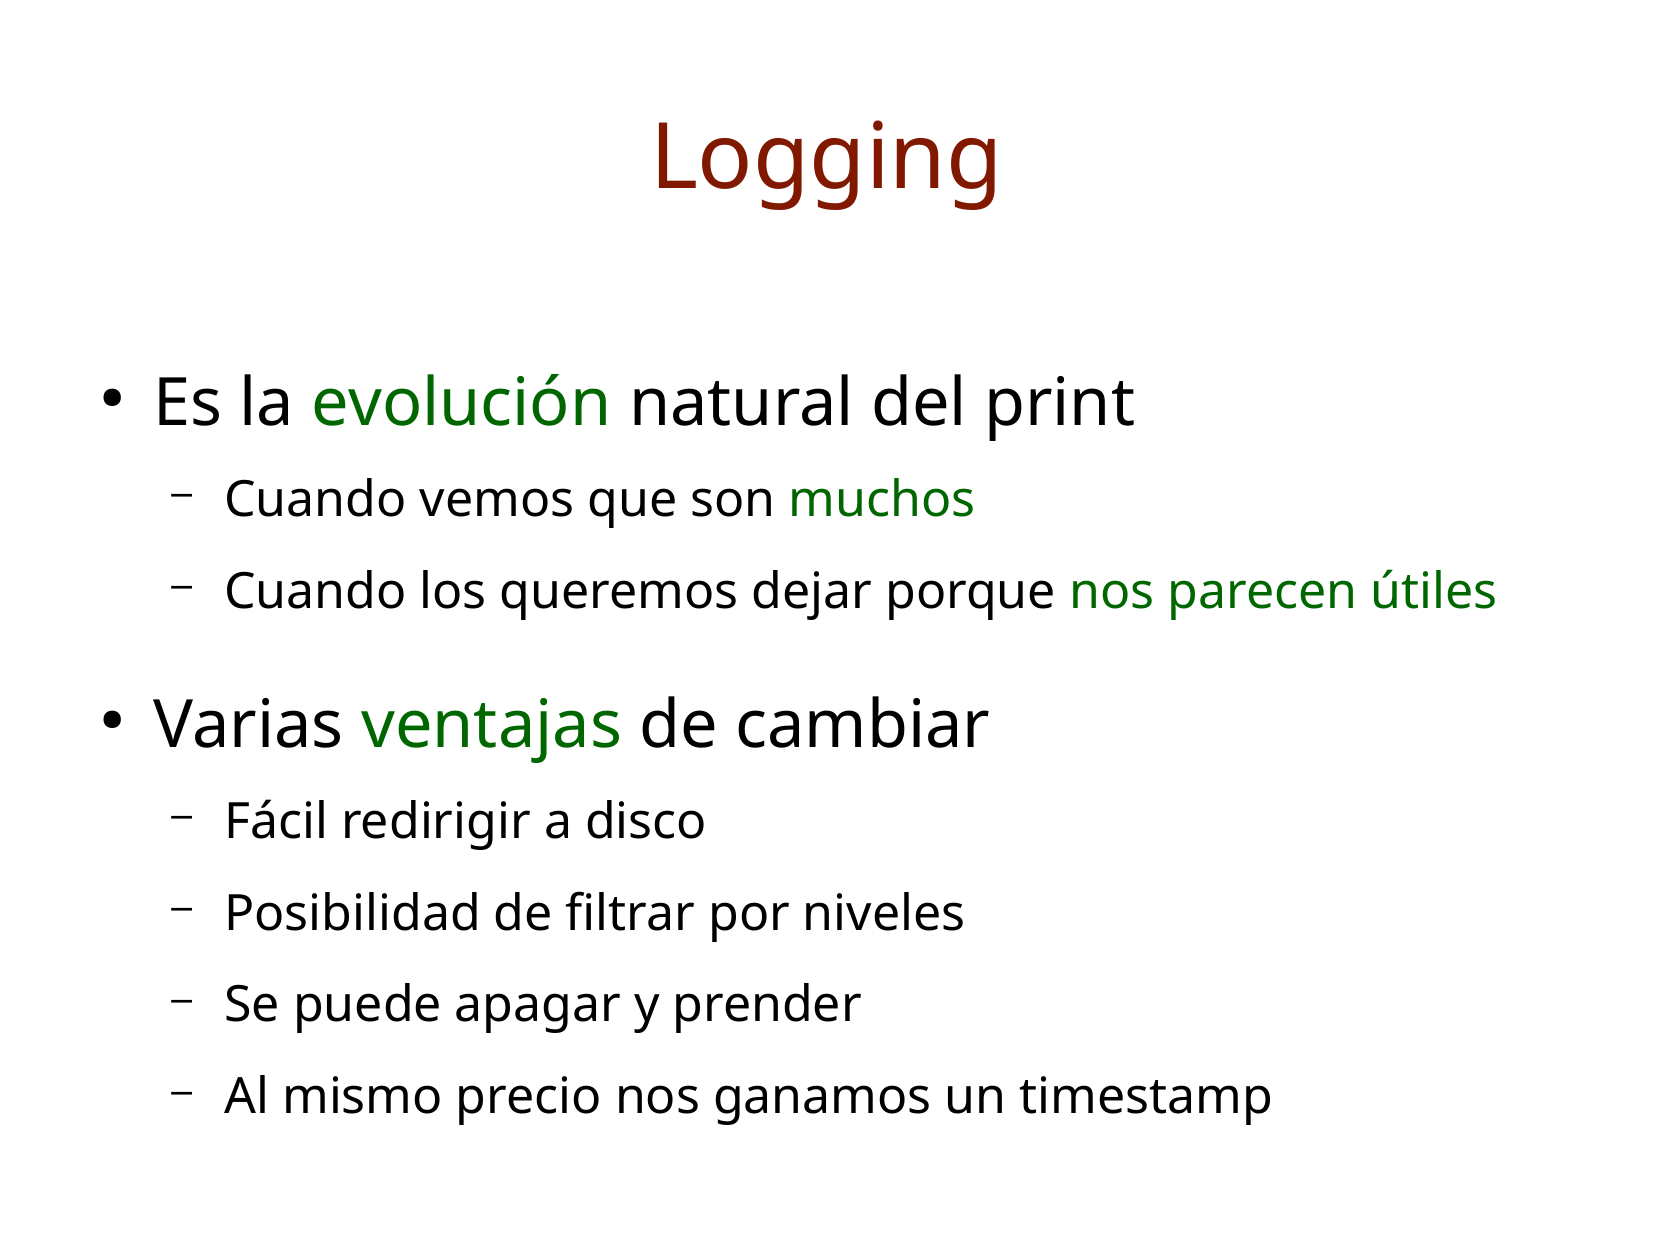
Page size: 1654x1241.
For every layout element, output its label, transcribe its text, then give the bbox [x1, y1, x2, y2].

list Es la evolución natural del print Cuando vemos que son muchos Cuando los queremos dejar porque nos parecen útiles Varias ventajas de cambiar Fácil redirigir a disco Posibilidad de filtrar por niveles Se puede apagar y prender Al mismo precio nos ganamos un timestamp [82, 354, 1571, 1216]
title Logging [82, 49, 1571, 257]
